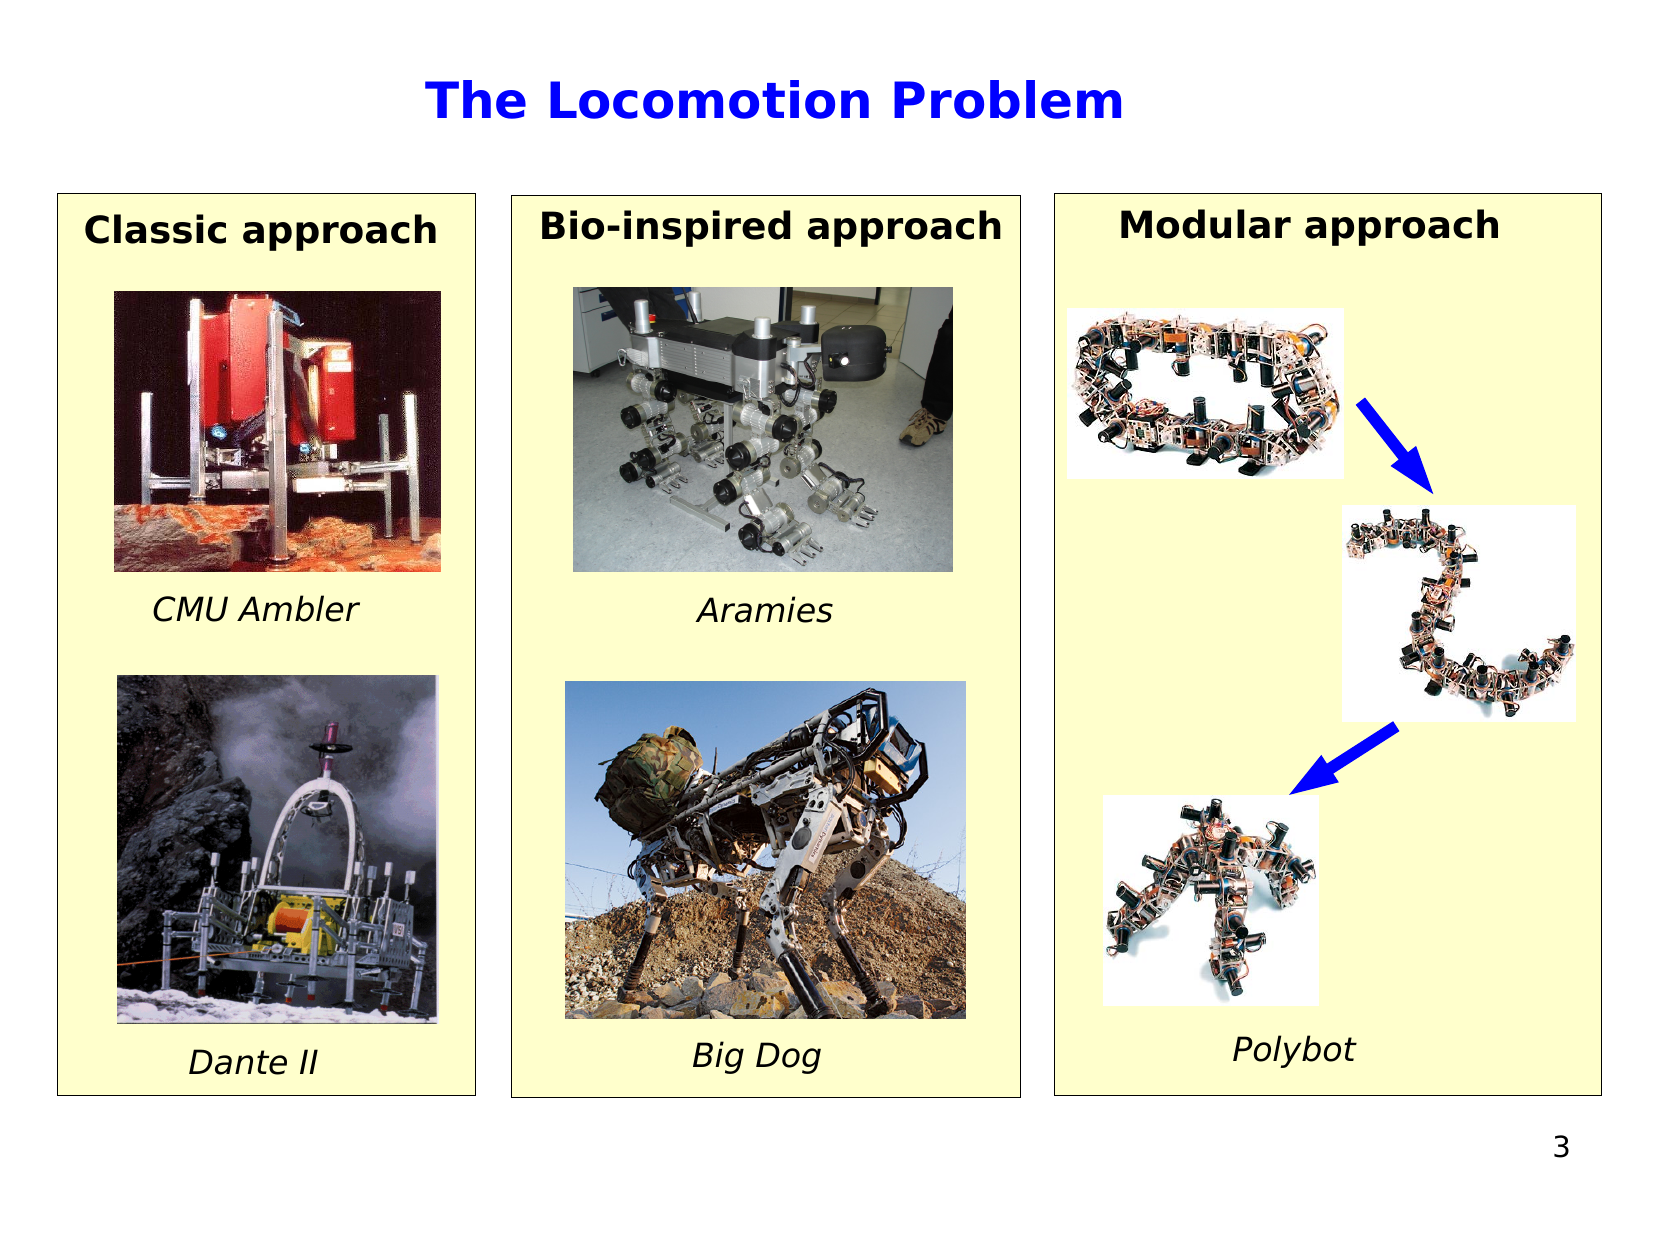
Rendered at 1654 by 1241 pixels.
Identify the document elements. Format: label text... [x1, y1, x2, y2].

text_box Polybot [1217, 1023, 1371, 1077]
picture [1342, 505, 1576, 723]
text_box [1054, 193, 1602, 1096]
text_box The Locomotion Problem [410, 64, 1141, 139]
text_box [511, 195, 1021, 1098]
text_box [57, 193, 476, 1096]
picture [573, 287, 953, 572]
picture [1067, 308, 1344, 479]
picture [1103, 795, 1319, 1006]
text_box Dante II [173, 1036, 334, 1091]
picture [117, 675, 439, 1024]
text_box Classic approach [68, 201, 454, 260]
text_box Aramies [682, 584, 849, 639]
text_box CMU Ambler [137, 583, 374, 637]
text_box Big Dog [677, 1029, 838, 1084]
text_box Bio-inspired approach [524, 197, 1019, 257]
text_box Modular approach [1103, 196, 1517, 255]
picture [565, 681, 966, 1020]
picture [114, 291, 441, 572]
